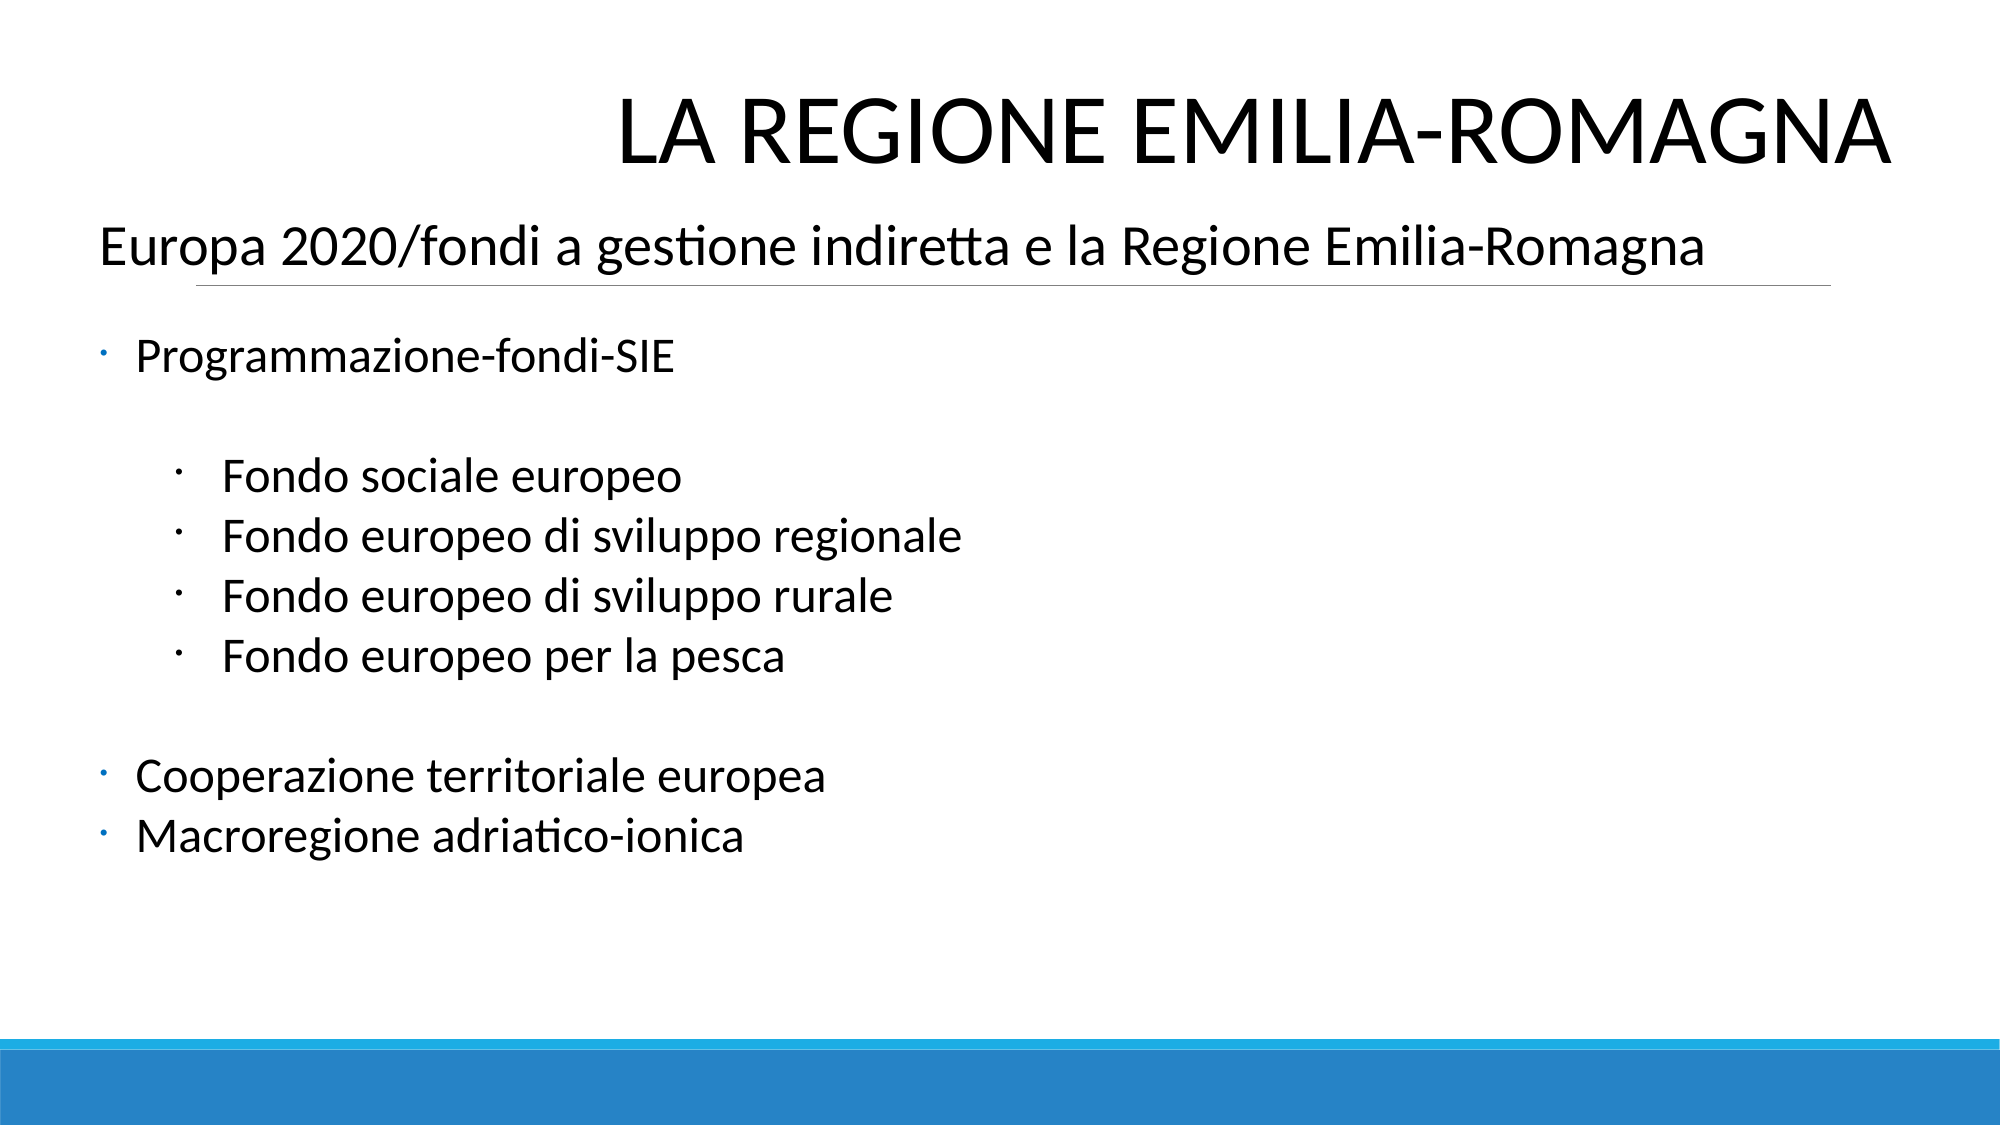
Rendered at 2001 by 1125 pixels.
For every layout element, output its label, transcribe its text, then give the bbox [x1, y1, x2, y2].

text_box Europa 2020/fondi a gestione indiretta e la Regione Emilia-Romagna Programmazione-fondi-SIE Fondo sociale europeo Fondo europeo di sviluppo regionale Fondo europeo di sviluppo rurale Fondo europeo per la pesca Cooperazione territoriale europea Macroregione adriatico-ionica [85, 200, 1896, 870]
text_box LA REGIONE EMILIA-ROMAGNA [602, 56, 1977, 192]
